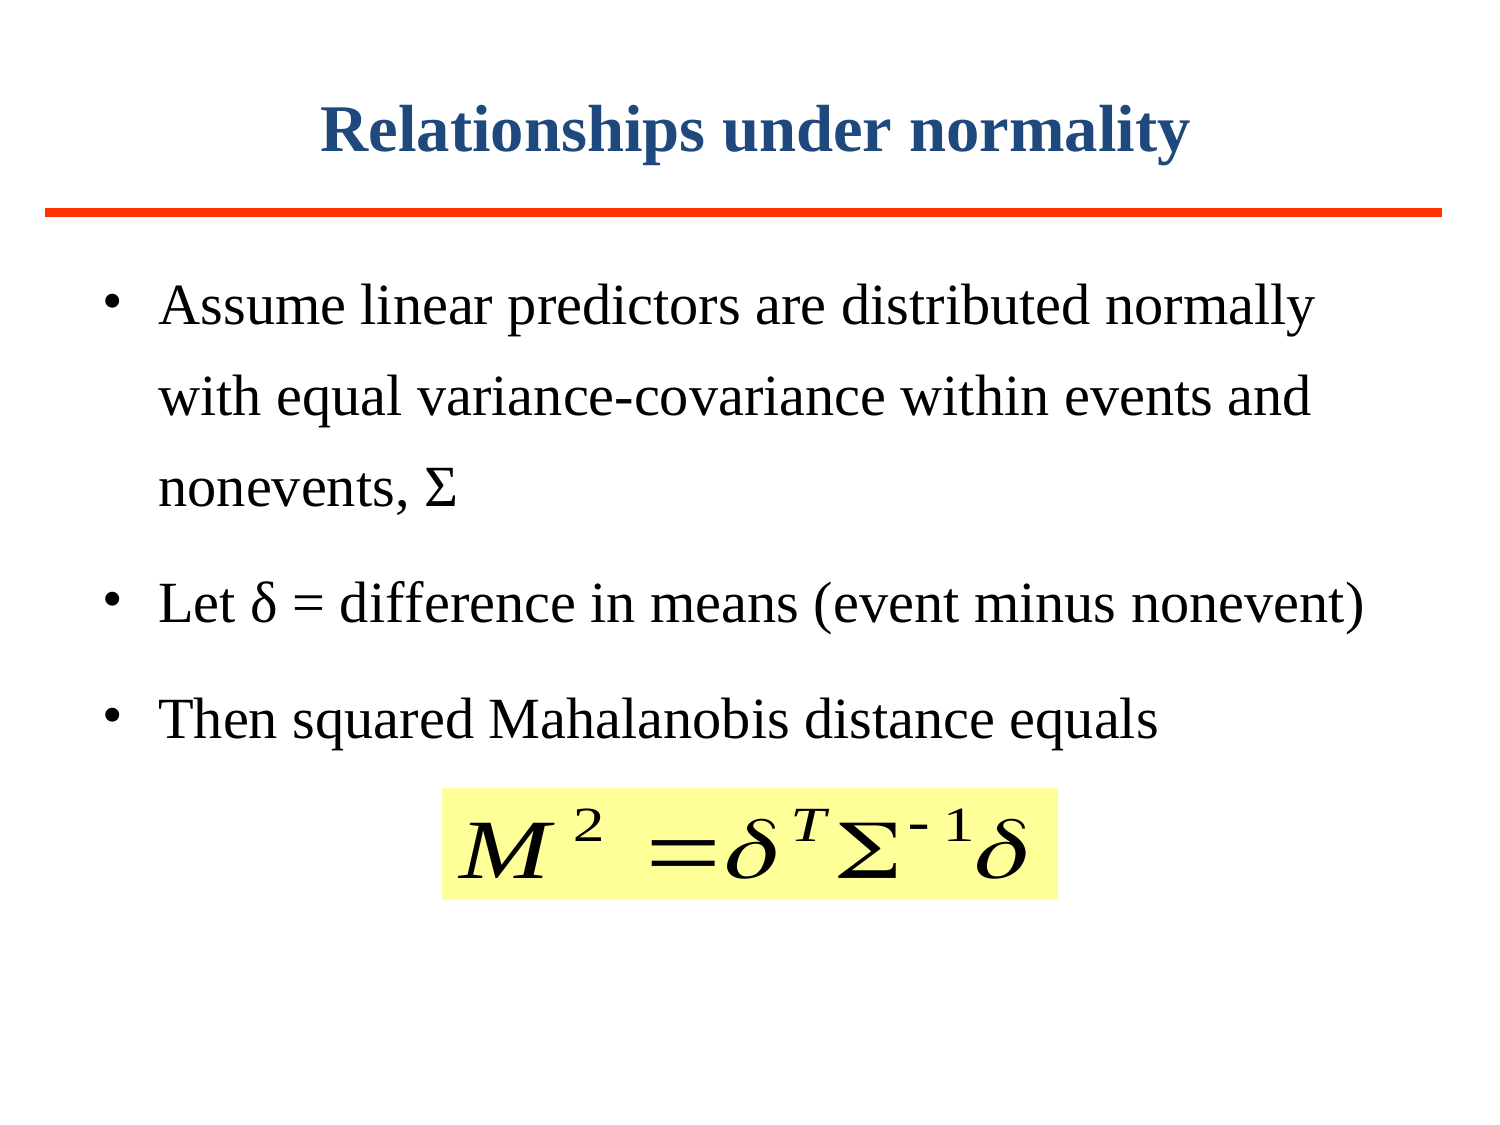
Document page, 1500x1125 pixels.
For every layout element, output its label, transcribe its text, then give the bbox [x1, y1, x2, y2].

text_box Relationships under normality [99, 37, 1413, 208]
chart [441, 787, 1059, 901]
text_box Assume linear predictors are distributed normally with equal variance-covariance within events and nonevents, Σ Let δ = difference in means (event minus nonevent) Then squared Mahalanobis distance equals [87, 237, 1413, 1075]
